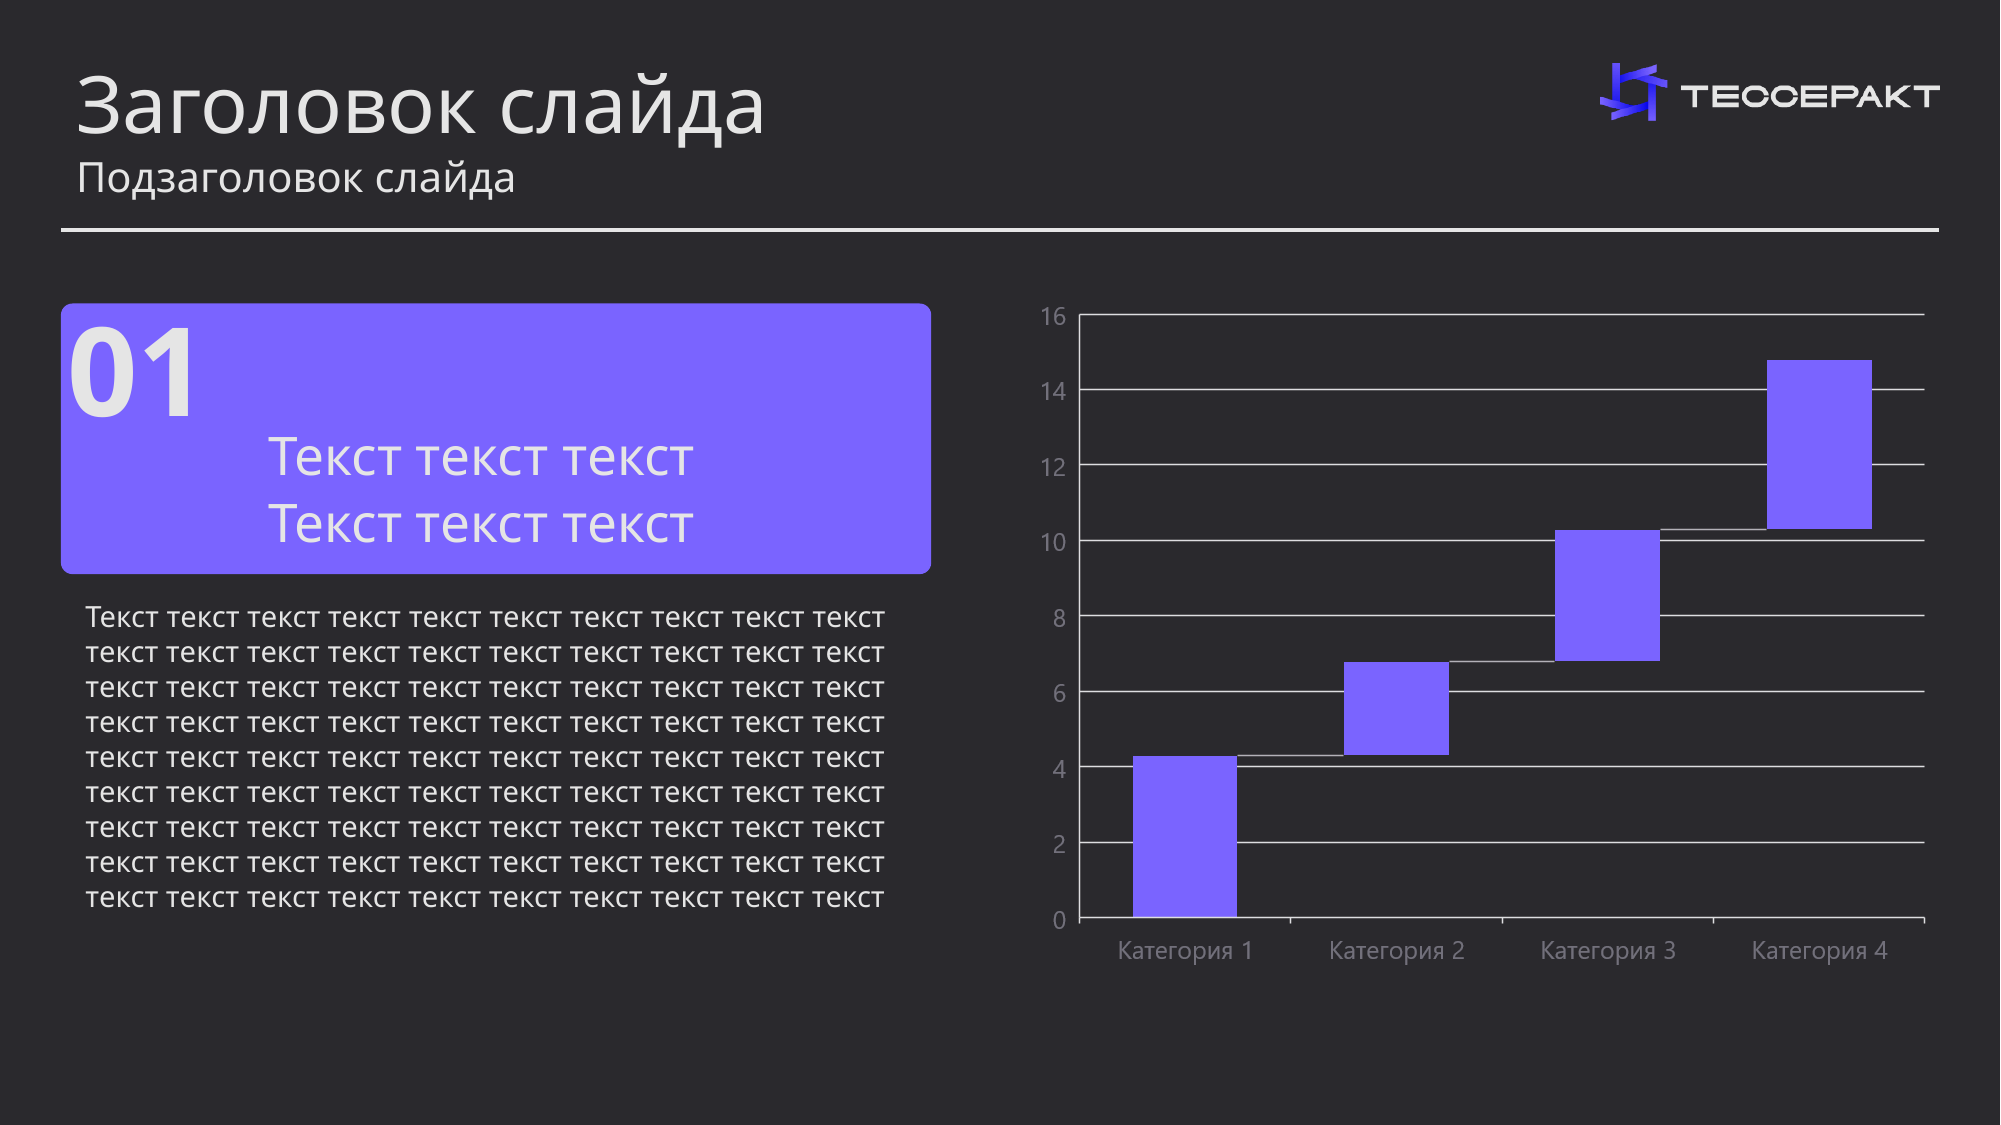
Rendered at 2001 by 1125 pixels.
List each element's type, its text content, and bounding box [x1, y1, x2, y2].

picture [1014, 286, 1940, 991]
list Текст текст текст Текст текст текст [253, 414, 796, 562]
picture [1600, 63, 1940, 121]
list Текст текст текст текст текст текст текст текст текст текст текст текст текст текст текст текст текст текст текст текст текст текст текст текст текст текст текст текст текст текст текст текст текст текст текст текст текст текст текст текст текст текст текст текст текст текст текст текст текст текст текст текст текст текст текст текст текст текст текст текст текст текст текст текст текст текст текст текст текст текст текст текст текст текст текст текст текст текст текст текст текст текст текст текст текст текст текст текст текст текст [70, 590, 945, 975]
list 01 [19, 285, 294, 450]
list Подзаголовок слайда [60, 152, 768, 237]
title Заголовок слайда [60, 63, 1445, 159]
text_box [60, 303, 932, 575]
